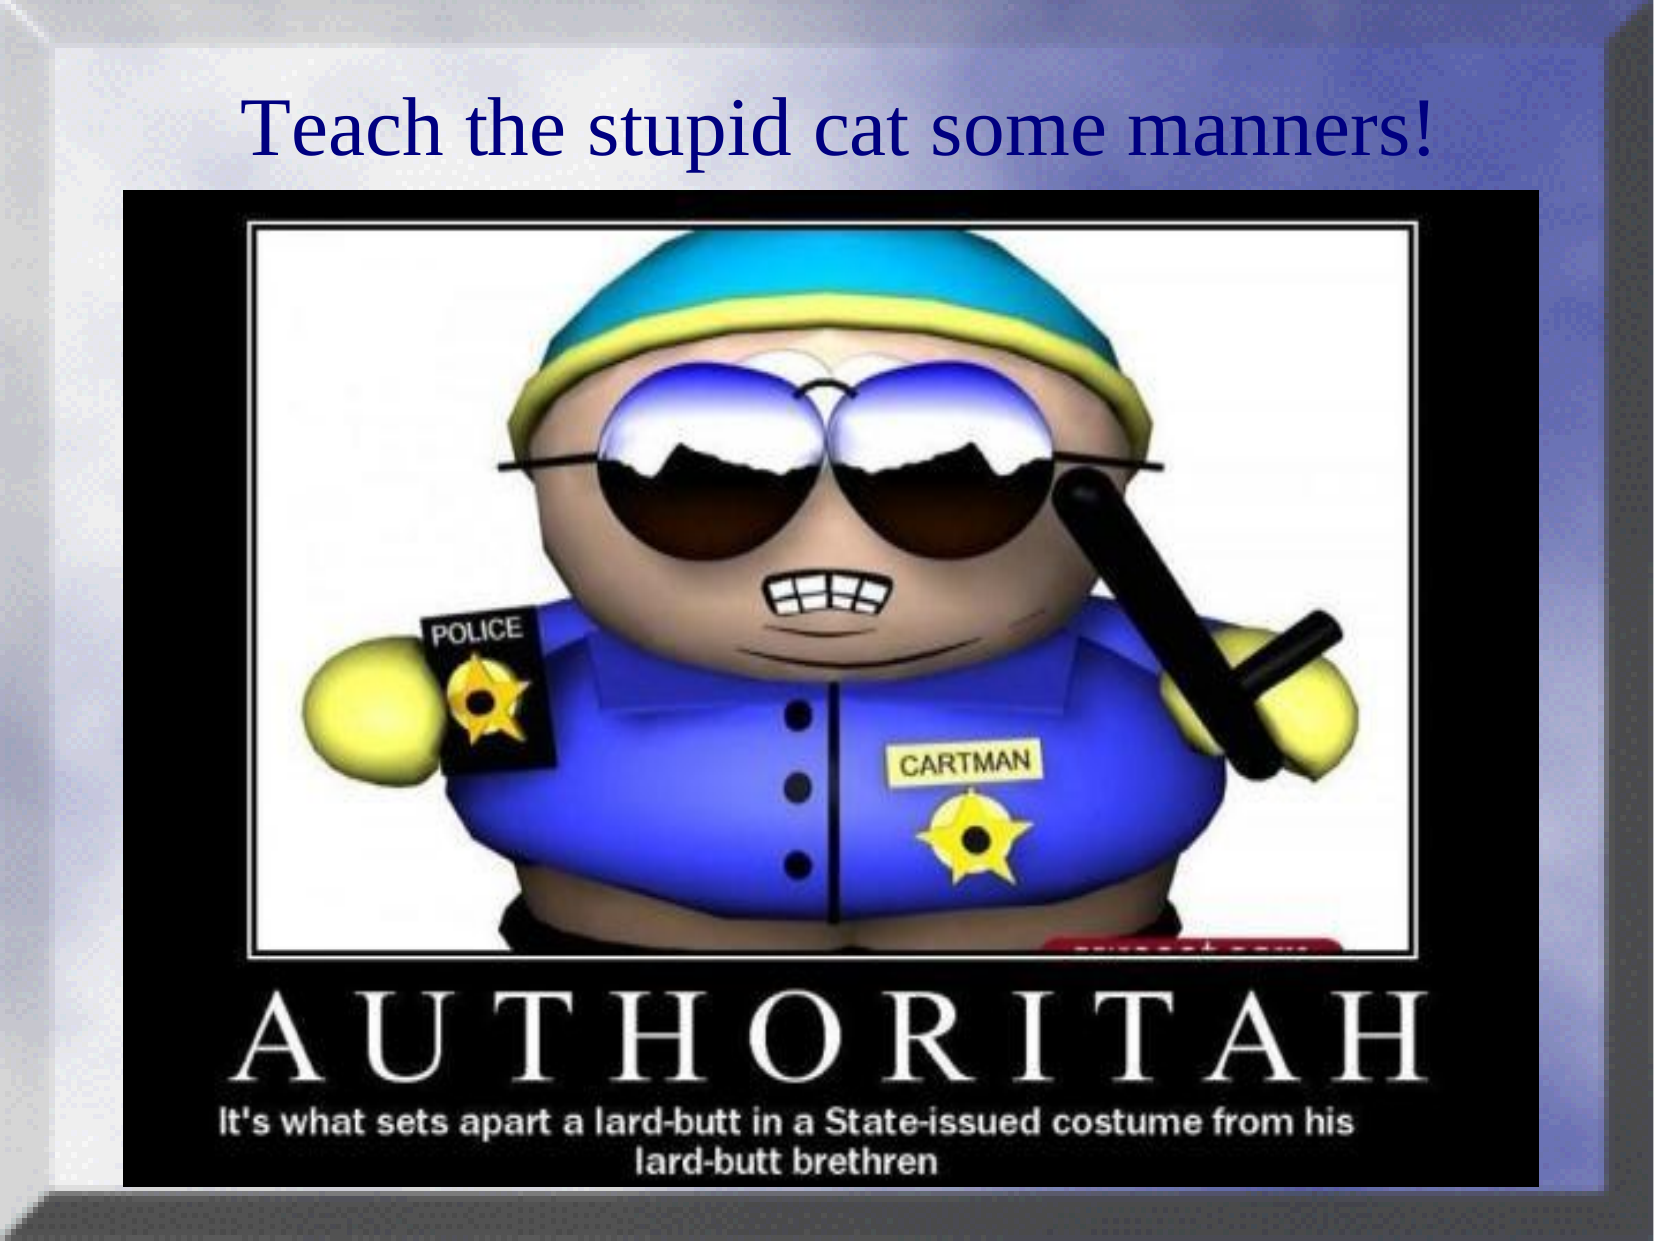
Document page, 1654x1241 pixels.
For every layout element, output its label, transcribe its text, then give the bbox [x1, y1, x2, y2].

picture [0, 0, 1654, 1241]
title Teach the stupid cat some manners! [157, 73, 1524, 181]
